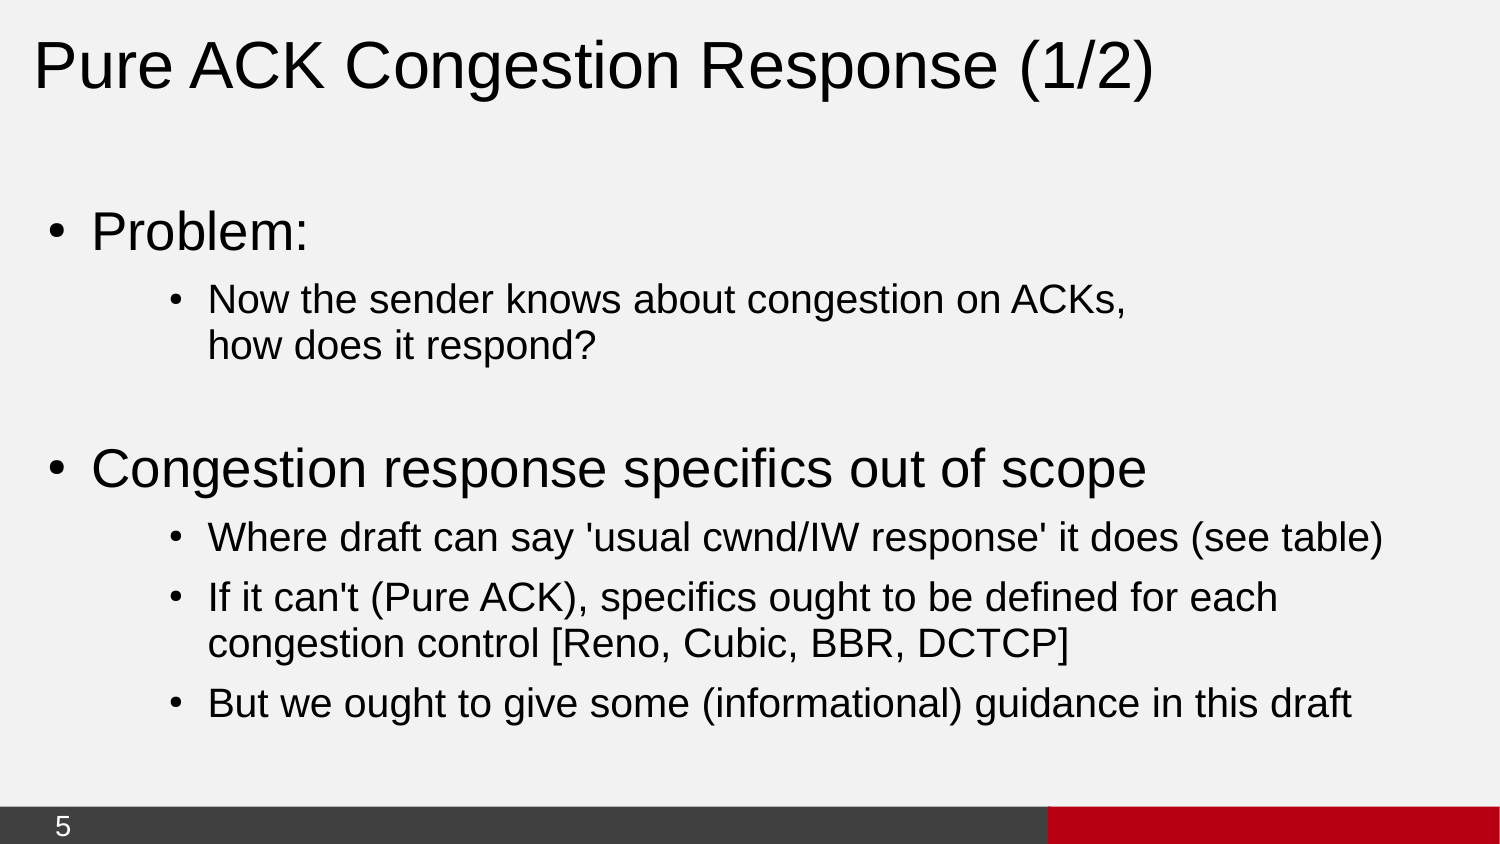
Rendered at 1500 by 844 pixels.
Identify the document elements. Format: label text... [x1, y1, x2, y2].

title Pure ACK Congestion Response (1/2) [33, 0, 1477, 131]
list Problem: Now the sender knows about congestion on ACKs, how does it respond? Congestion response specifics out of scope Where draft can say 'usual cwnd/IW response' it does (see table) If it can't (Pure ACK), specifics ought to be defined for each congestion control [Reno, Cubic, BBR, DCTCP] But we ought to give some (informational) guidance in this draft [33, 201, 1410, 735]
